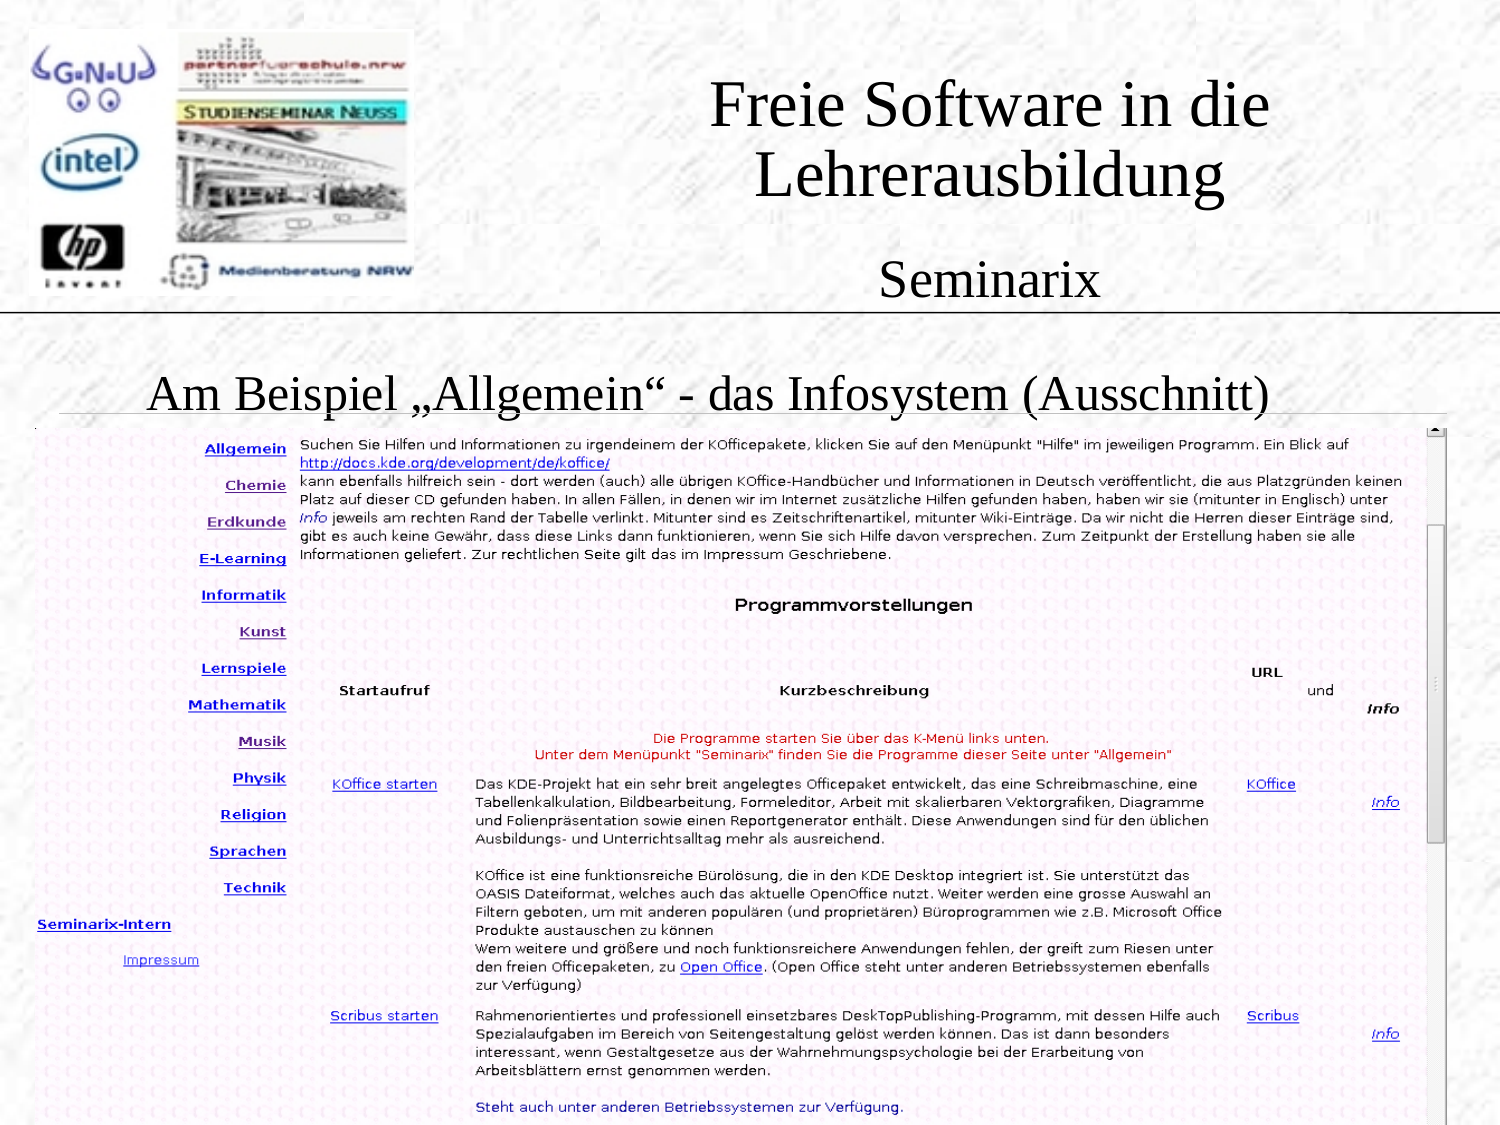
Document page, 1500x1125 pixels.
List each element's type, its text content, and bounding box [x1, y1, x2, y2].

picture [0, 314, 1500, 1125]
text_box Freie Software in die Lehrerausbildung Seminarix [476, 62, 1500, 317]
picture [0, 0, 1500, 311]
text_box Am Beispiel „Allgemein“ - das Infosystem (Ausschnitt) [29, 354, 1388, 425]
